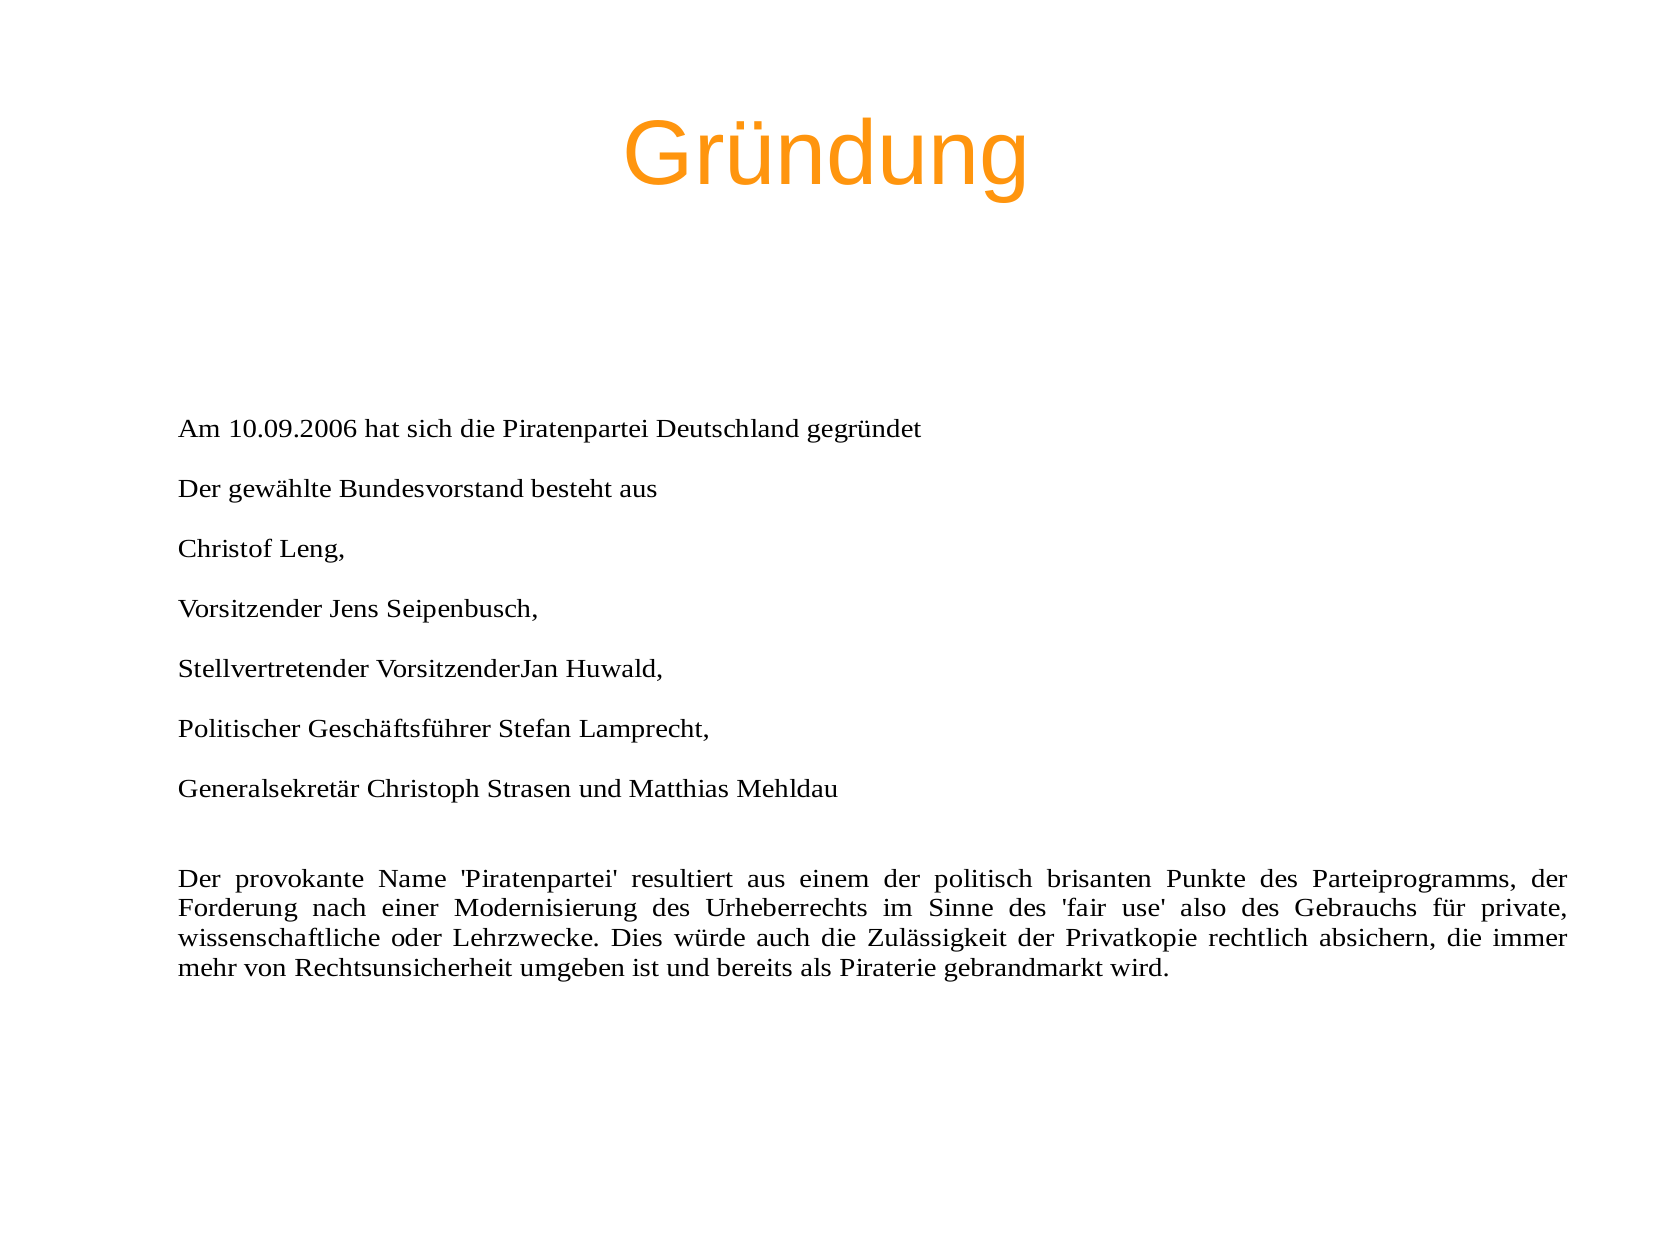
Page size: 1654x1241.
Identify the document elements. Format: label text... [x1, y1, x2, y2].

chart [177, 413, 1570, 1108]
title Gründung [82, 56, 1571, 250]
